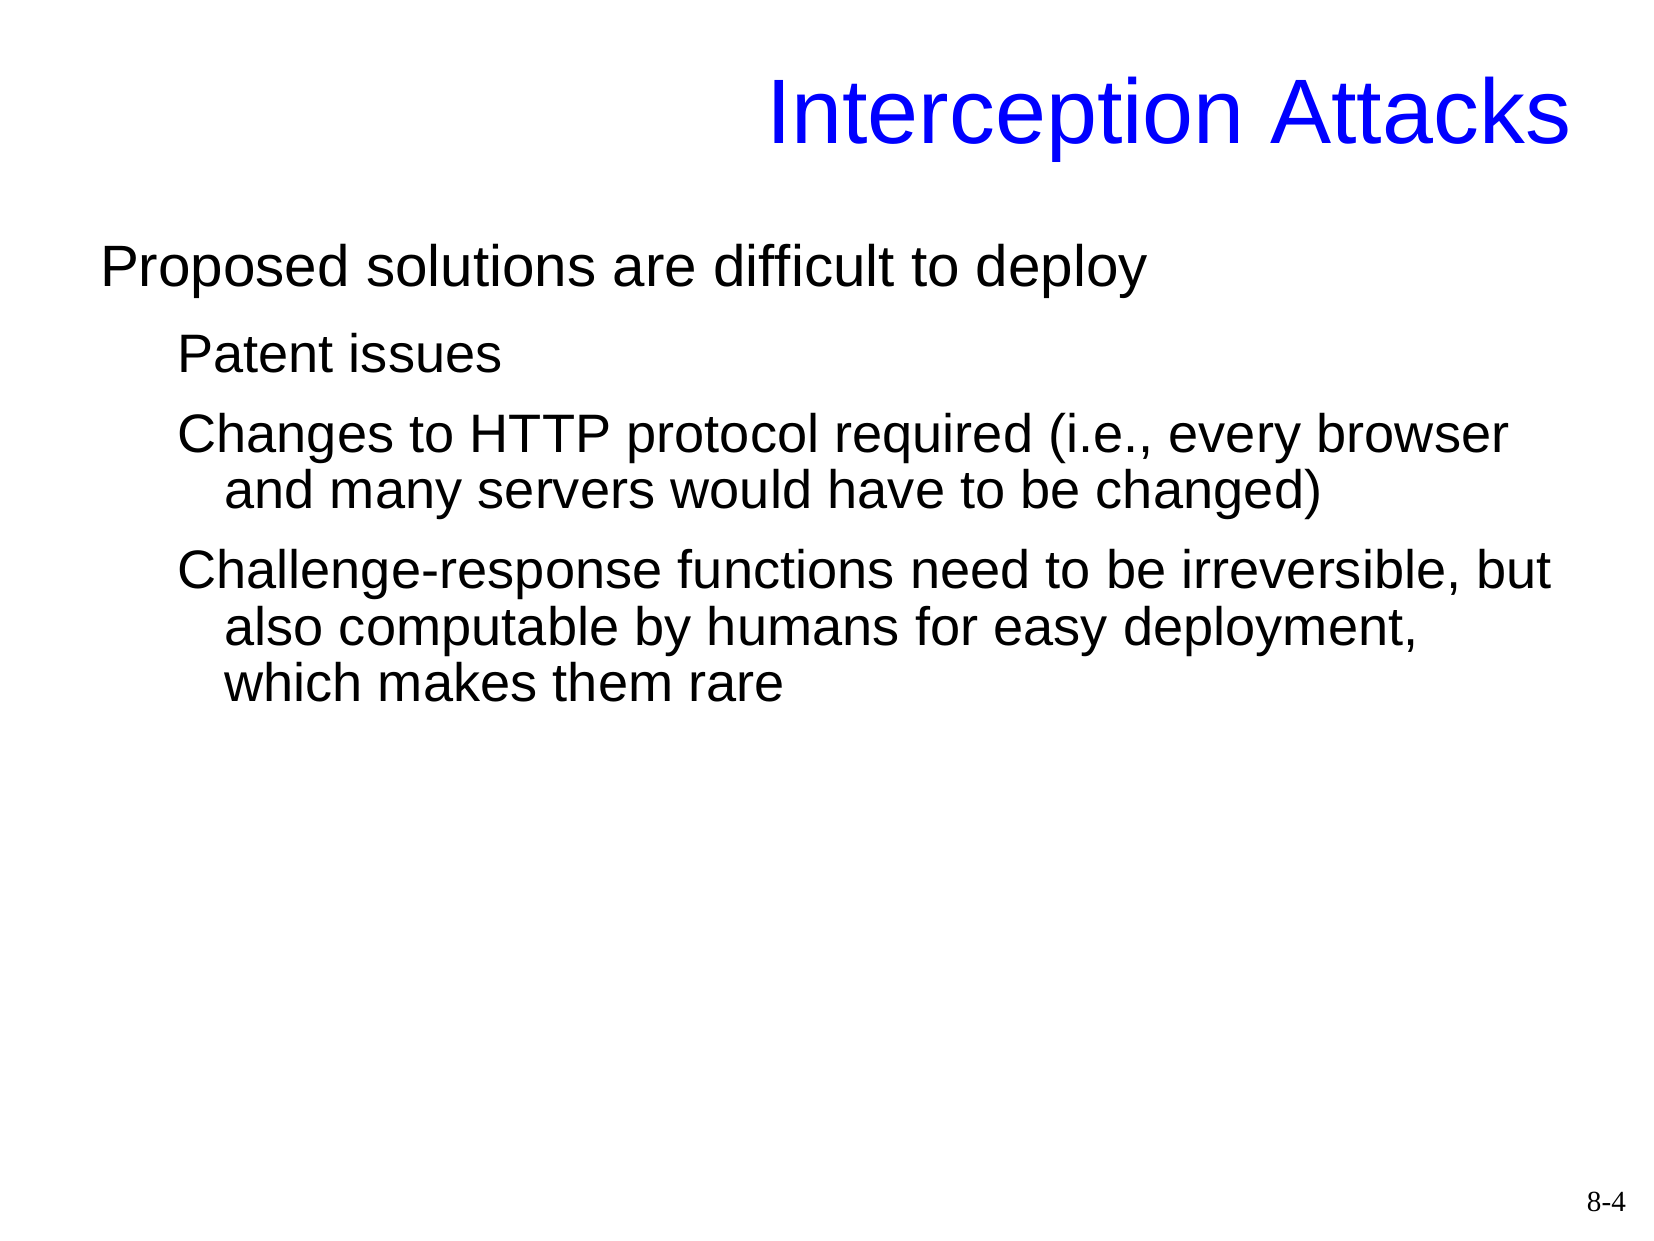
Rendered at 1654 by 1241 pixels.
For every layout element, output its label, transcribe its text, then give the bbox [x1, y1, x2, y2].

list Proposed solutions are difficult to deploy Patent issues Changes to HTTP protocol required (i.e., every browser and many servers would have to be changed) Challenge-response functions need to be irreversible, but also computable by humans for easy deployment, which makes them rare [82, 237, 1571, 1170]
title Interception Attacks [84, 11, 1573, 218]
